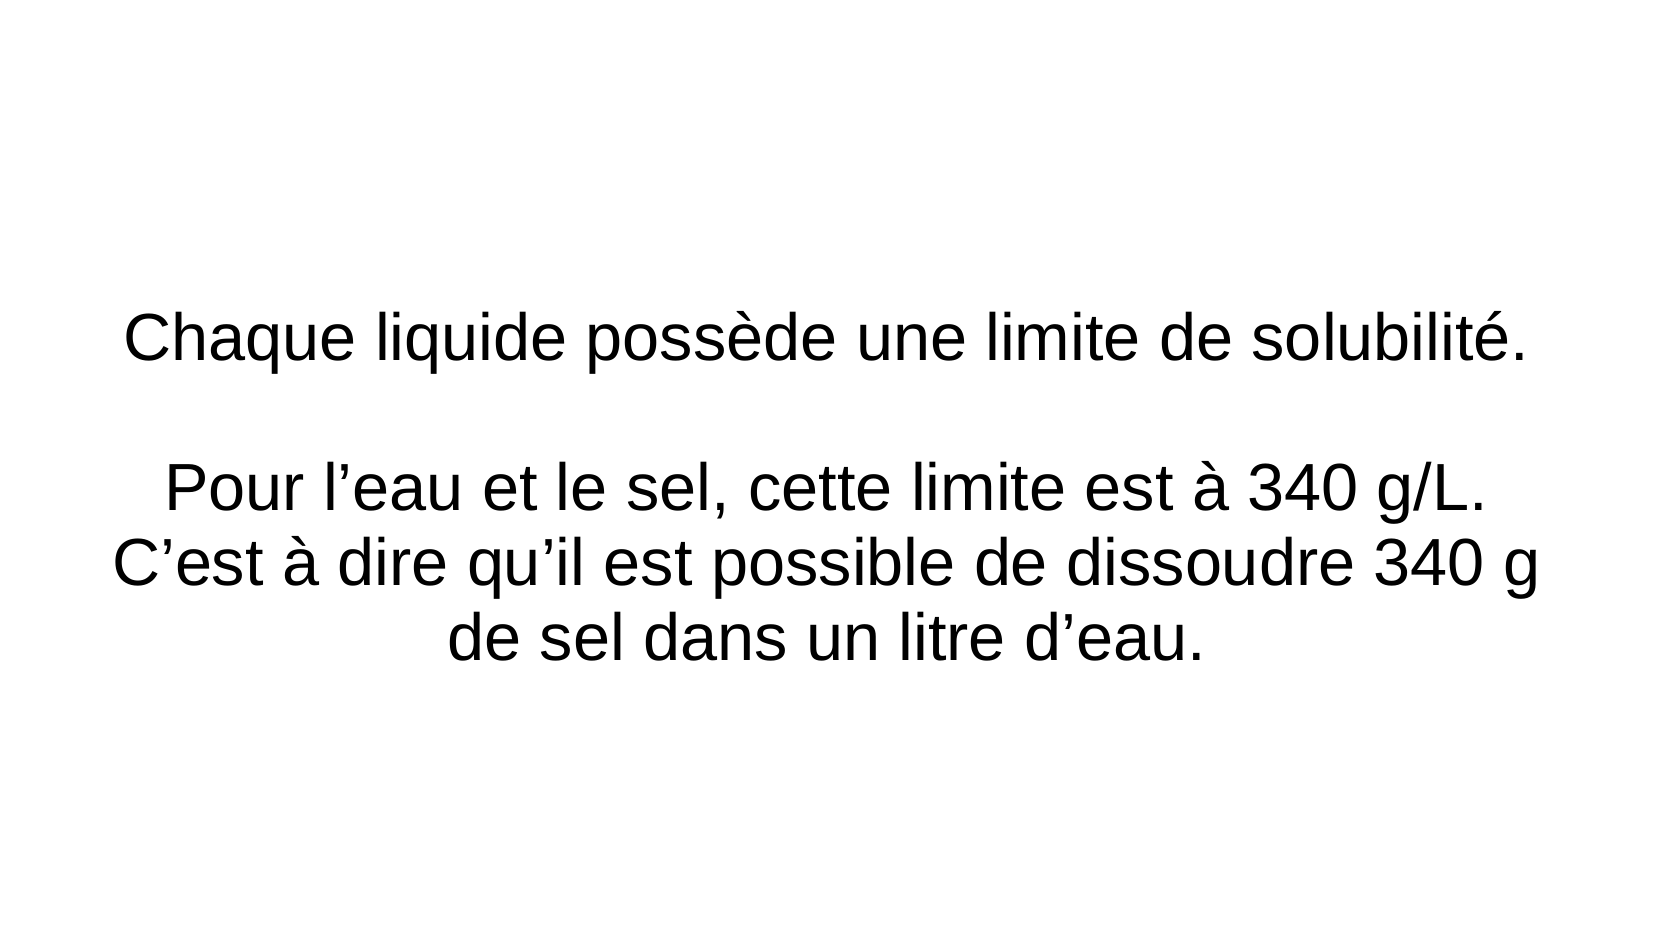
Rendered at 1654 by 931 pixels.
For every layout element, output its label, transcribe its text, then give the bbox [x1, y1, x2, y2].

subtitle Chaque liquide possède une limite de solubilité. Pour l’eau et le sel, cette limite est à 340 g/L. C’est à dire qu’il est possible de dissoudre 340 g de sel dans un litre d’eau. [82, 217, 1571, 758]
